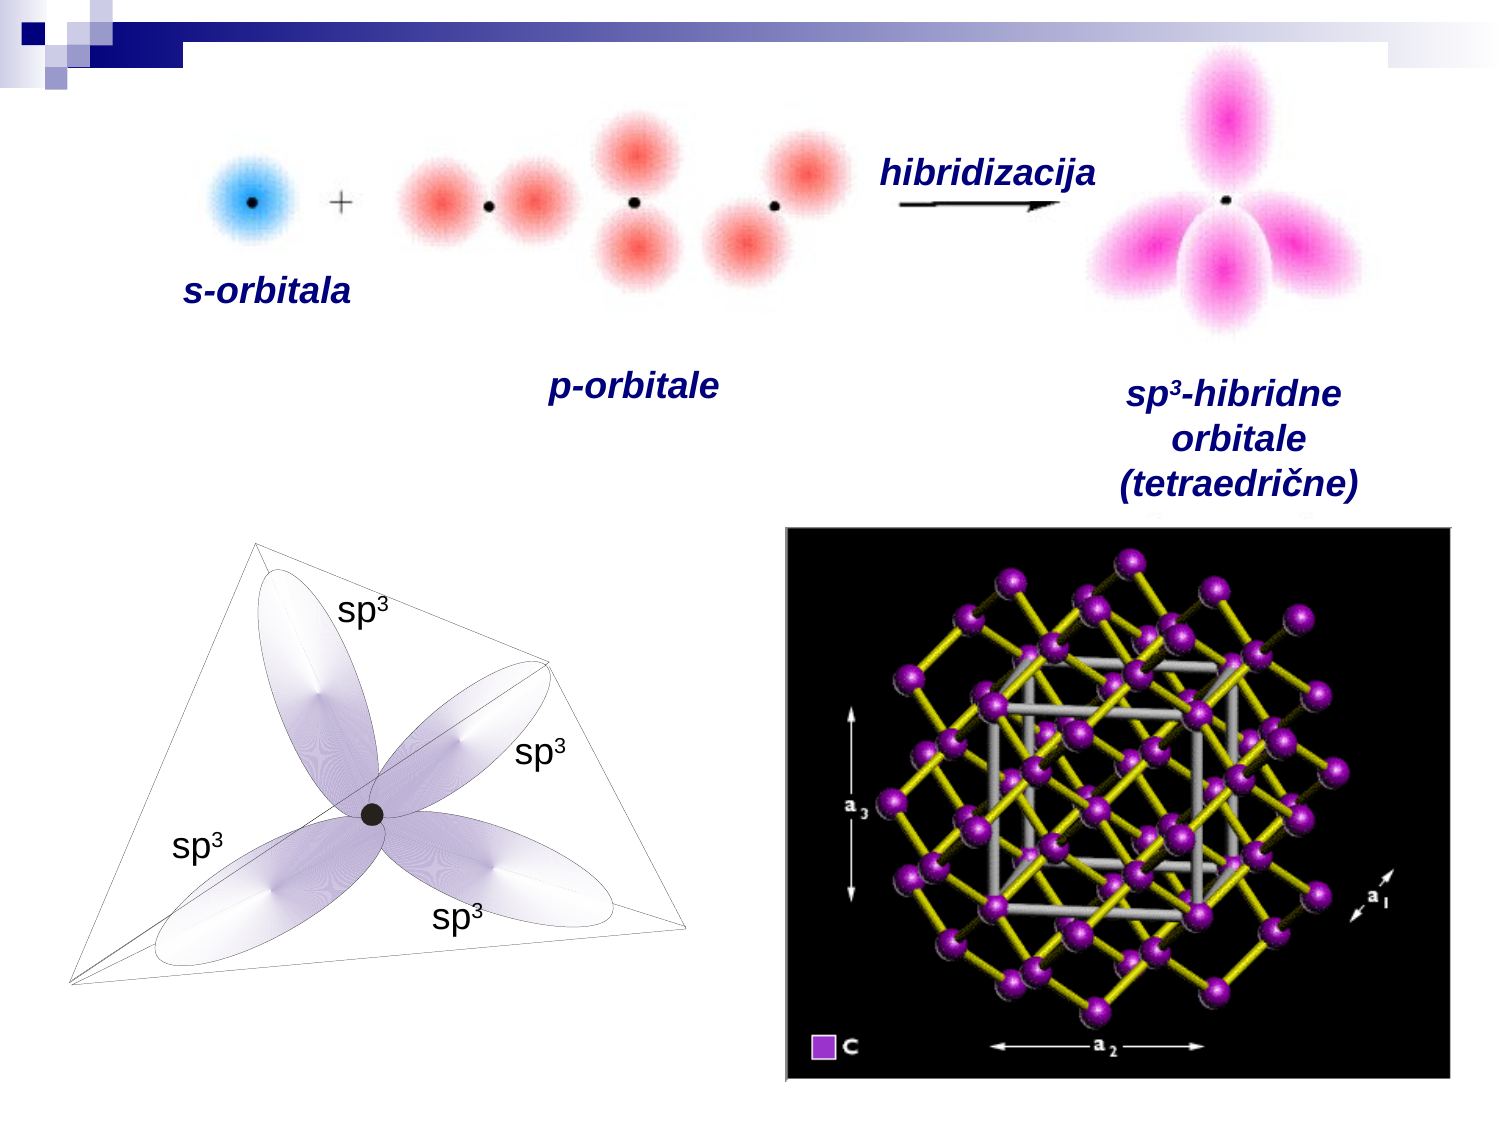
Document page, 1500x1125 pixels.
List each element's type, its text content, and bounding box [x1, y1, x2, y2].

picture [785, 527, 1452, 1082]
text_box sp3 [417, 884, 499, 946]
chart [64, 538, 691, 990]
picture [183, 42, 1388, 520]
text_box sp3 [322, 577, 404, 639]
text_box sp3 [157, 813, 239, 875]
text_box p-orbitale [534, 353, 736, 414]
text_box sp3 [499, 719, 582, 780]
text_box s-orbitala [168, 258, 367, 320]
text_box sp3-hibridne orbitale (tetraedrične) [1104, 361, 1374, 513]
text_box hibridizacija [864, 140, 1112, 202]
